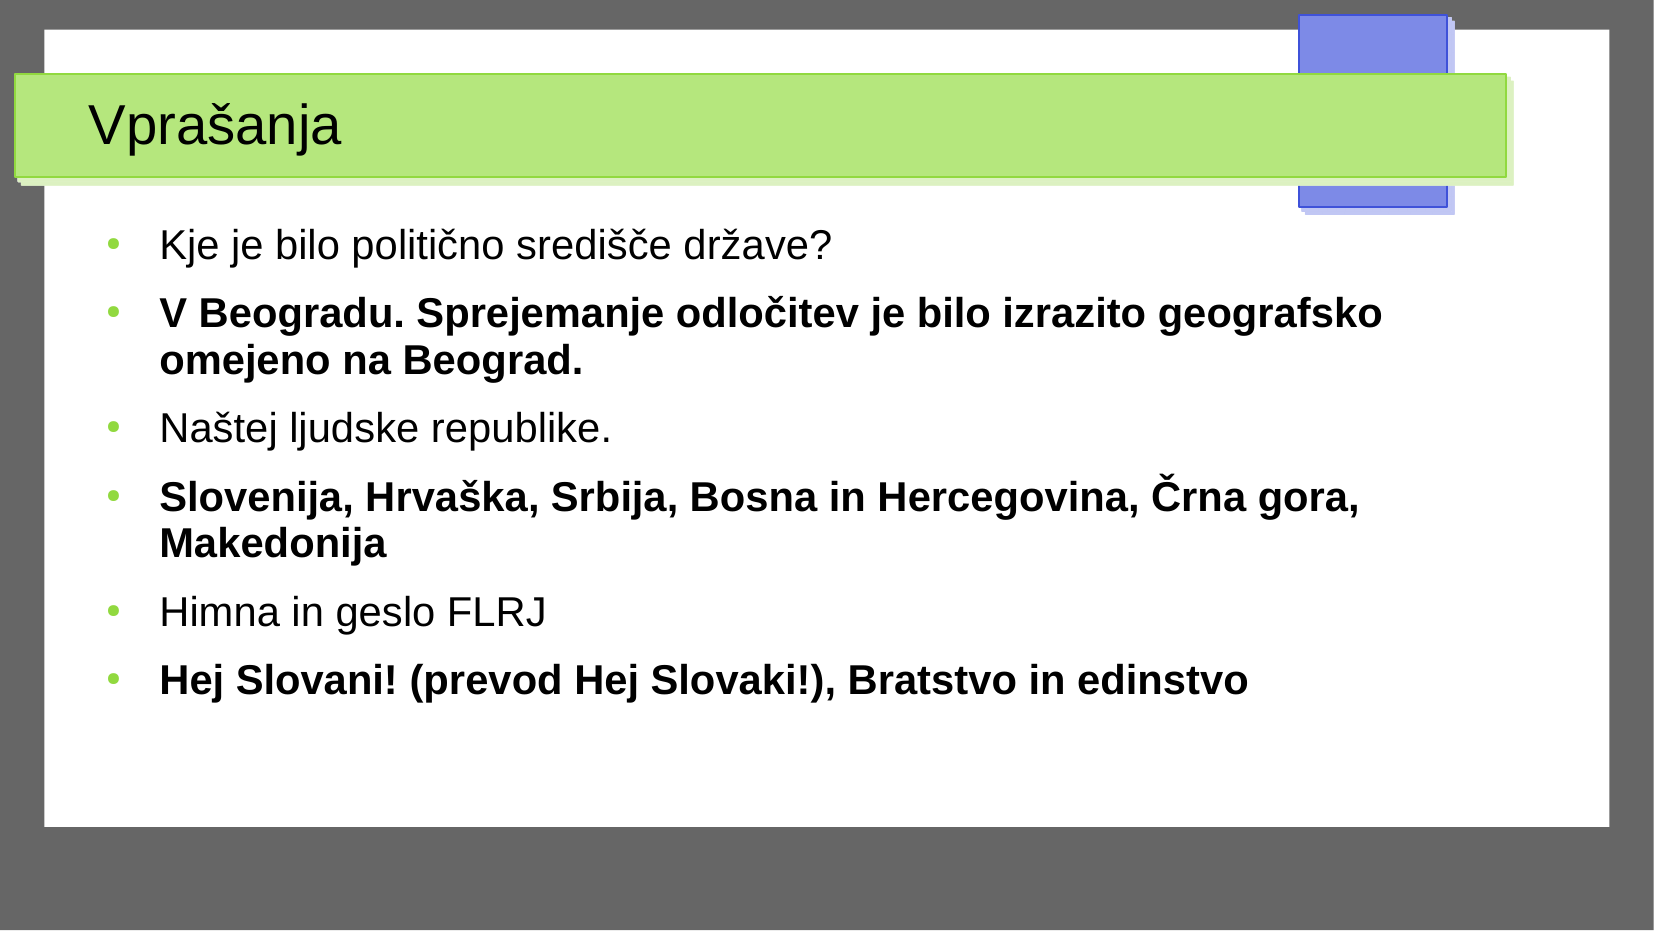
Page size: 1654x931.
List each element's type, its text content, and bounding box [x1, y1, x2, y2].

list Kje je bilo politično središče države? V Beogradu. Sprejemanje odločitev je bilo izrazito geografsko omejeno na Beograd. Naštej ljudske republike. Slovenija, Hrvaška, Srbija, Bosna in Hercegovina, Črna gora, Makedonija Himna in geslo FLRJ Hej Slovani! (prevod Hej Slovaki!), Bratstvo in edinstvo [88, 221, 1565, 813]
title Vprašanja [88, 73, 1506, 178]
